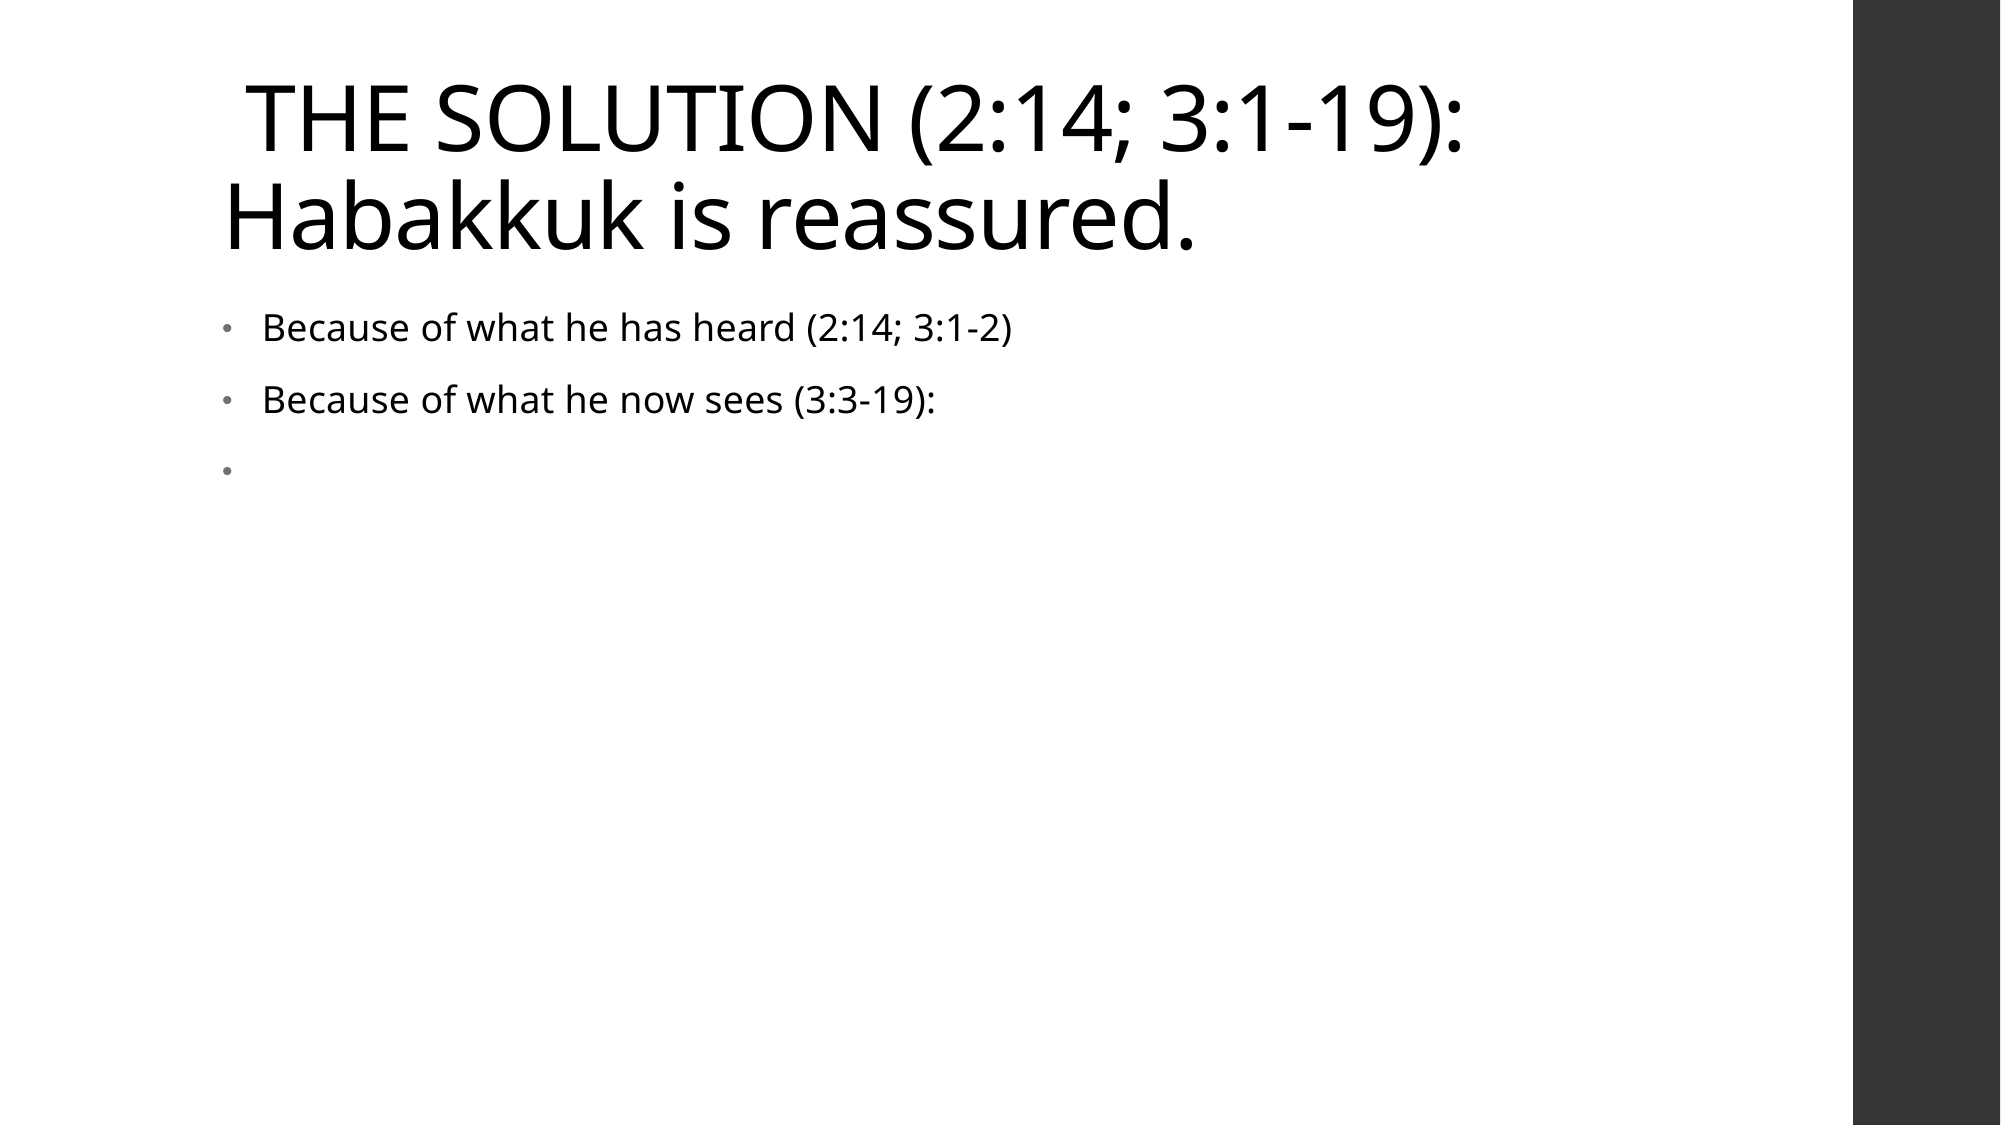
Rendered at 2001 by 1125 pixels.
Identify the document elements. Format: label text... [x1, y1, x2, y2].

title THE SOLUTION (2:14; 3:1-19): Habakkuk is reassured. [206, 60, 1797, 278]
list Because of what he has heard (2:14; 3:1-2) Because of what he now sees (3:3-19): [206, 299, 1617, 1014]
